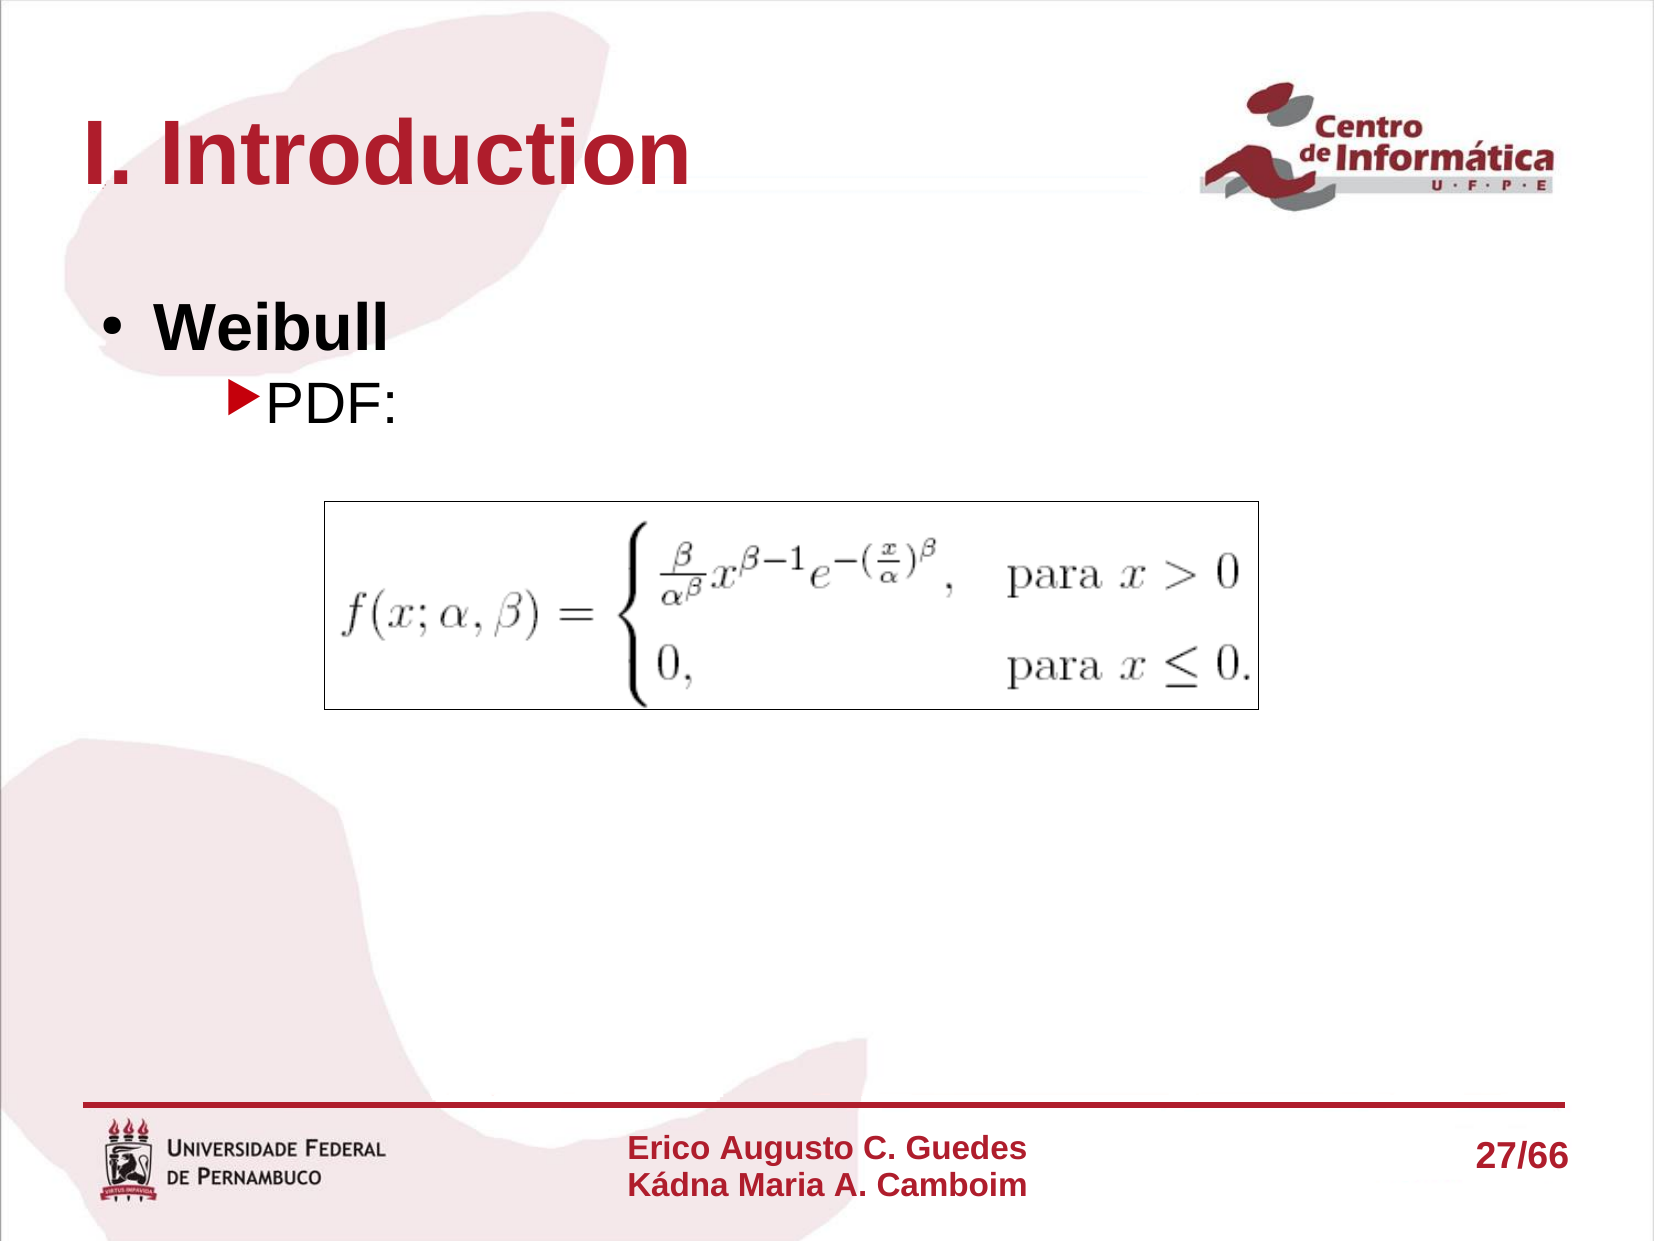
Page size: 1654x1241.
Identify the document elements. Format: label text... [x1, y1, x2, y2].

title I. Introduction [82, 56, 1571, 250]
picture [0, 0, 1654, 1241]
list Weibull PDF: [82, 290, 1571, 1094]
